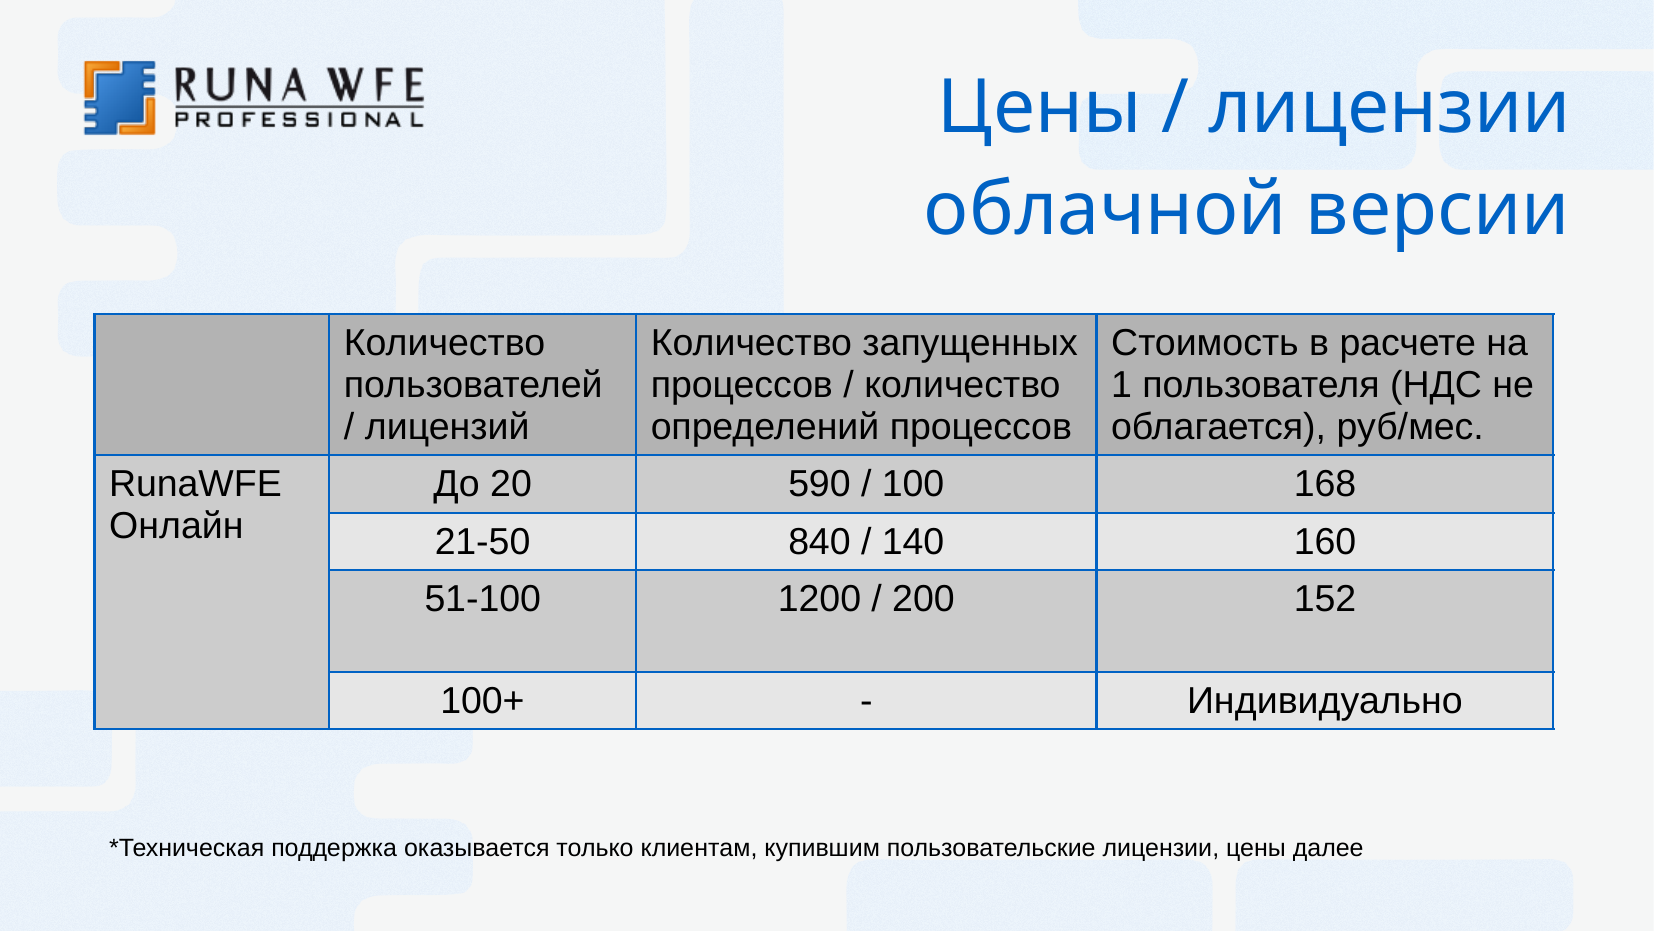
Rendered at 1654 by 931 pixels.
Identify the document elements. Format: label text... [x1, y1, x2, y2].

table_cell - [637, 673, 1095, 728]
table_header [96, 315, 328, 454]
text_box *Техническая поддержка оказывается только клиентам, купившим пользовательские лицензии, цены далее [94, 826, 1560, 870]
table_cell 152 [1098, 571, 1552, 671]
table_cell 590 / 100 [637, 456, 1095, 512]
table_cell 100+ [330, 673, 635, 728]
table_cell До 20 [330, 456, 635, 512]
table_cell 21-50 [330, 514, 635, 569]
table_cell 168 [1098, 456, 1552, 512]
table_cell 1200 / 200 [637, 571, 1095, 671]
table_header Количество запущенных процессов / количество определений процессов [637, 315, 1095, 454]
table_cell 840 / 140 [637, 514, 1095, 569]
picture [0, 0, 1654, 931]
table_cell 51-100 [330, 571, 635, 671]
table_cell 160 [1098, 514, 1552, 569]
table_header Стоимость в расчете на 1 пользователя (НДС не облагается), руб/мес. [1098, 315, 1552, 454]
title Цены / лицензии облачной версии [484, 60, 1571, 249]
table_cell Индивидуально [1098, 673, 1552, 728]
table_header Количество пользователей / лицензий [330, 315, 635, 454]
table_cell RunaWFE Онлайн [96, 456, 328, 728]
